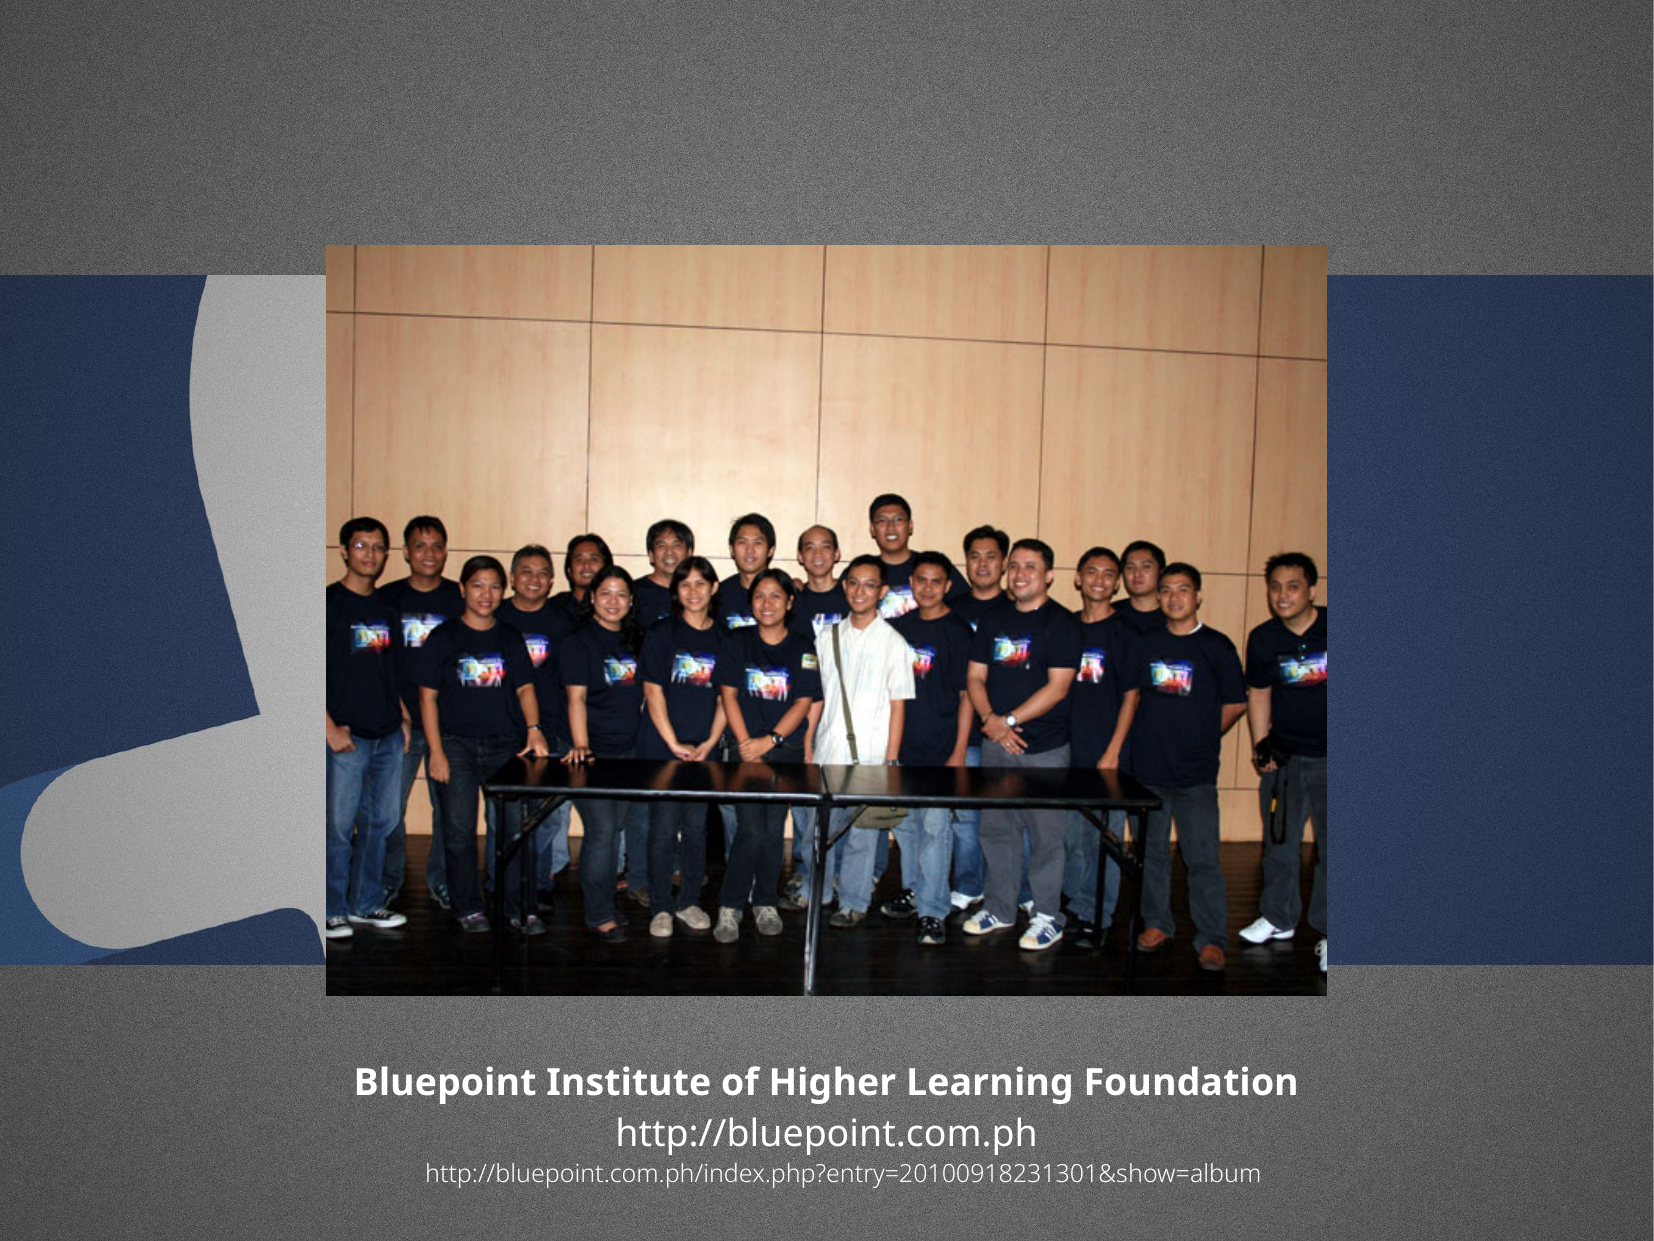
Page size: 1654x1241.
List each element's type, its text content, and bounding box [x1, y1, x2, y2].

picture [0, 0, 1654, 1241]
text_box http://bluepoint.com.ph/index.php?entry=20100918231301&show=album [75, 1126, 1613, 1197]
text_box Bluepoint Institute of Higher Learning Foundation http://bluepoint.com.ph [280, 1047, 1374, 1126]
